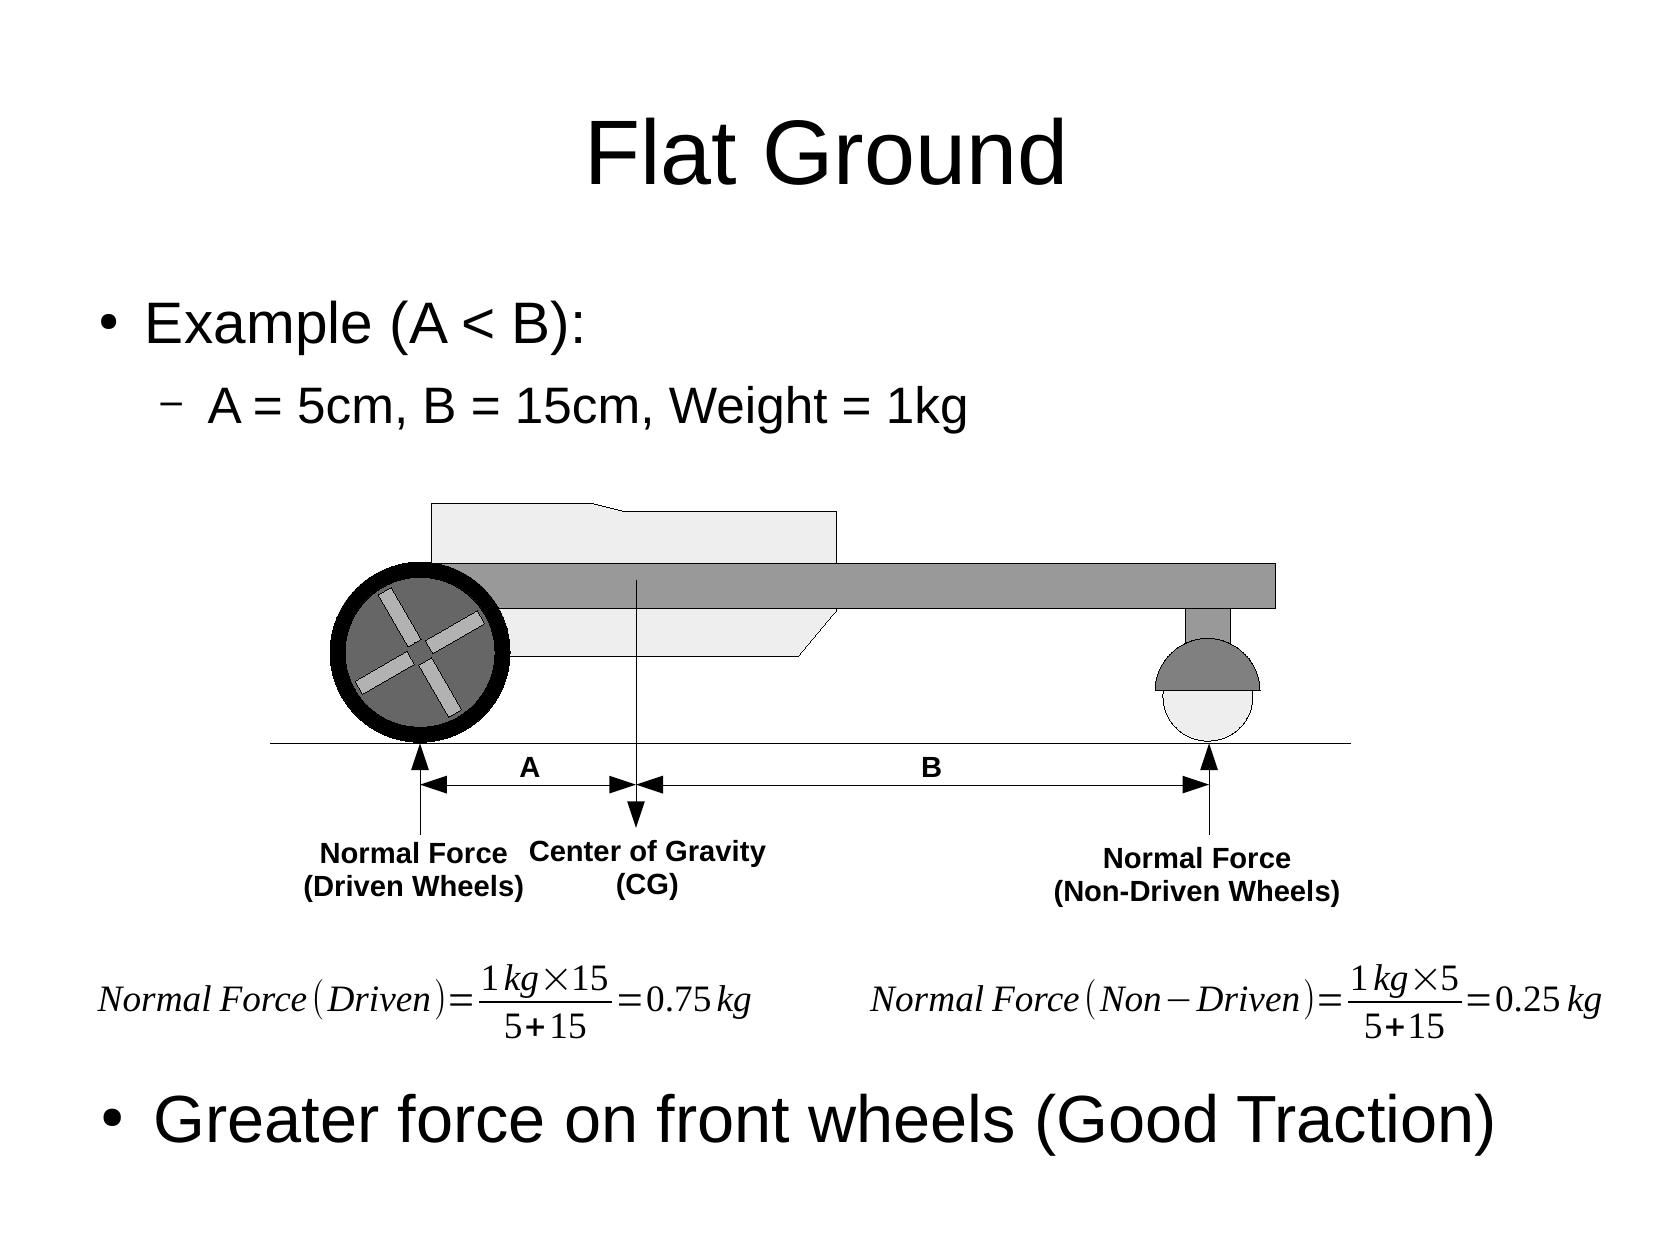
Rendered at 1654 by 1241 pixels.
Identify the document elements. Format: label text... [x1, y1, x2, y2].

chart [862, 957, 1609, 1046]
text_box Center of Gravity (CG) [461, 827, 834, 909]
chart [90, 957, 759, 1046]
text_box [330, 503, 1276, 743]
text_box B [745, 743, 1118, 824]
list Example (A < B): A = 5cm, B = 15cm, Weight = 1kg [82, 290, 1571, 436]
list Greater force on front wheels (Good Traction) [82, 1081, 1571, 1164]
title Flat Ground [82, 49, 1571, 257]
text_box A [343, 743, 717, 824]
text_box Normal Force (Non-Driven Wheels) [1010, 835, 1384, 916]
text_box Normal Force (Driven Wheels) [227, 829, 601, 911]
